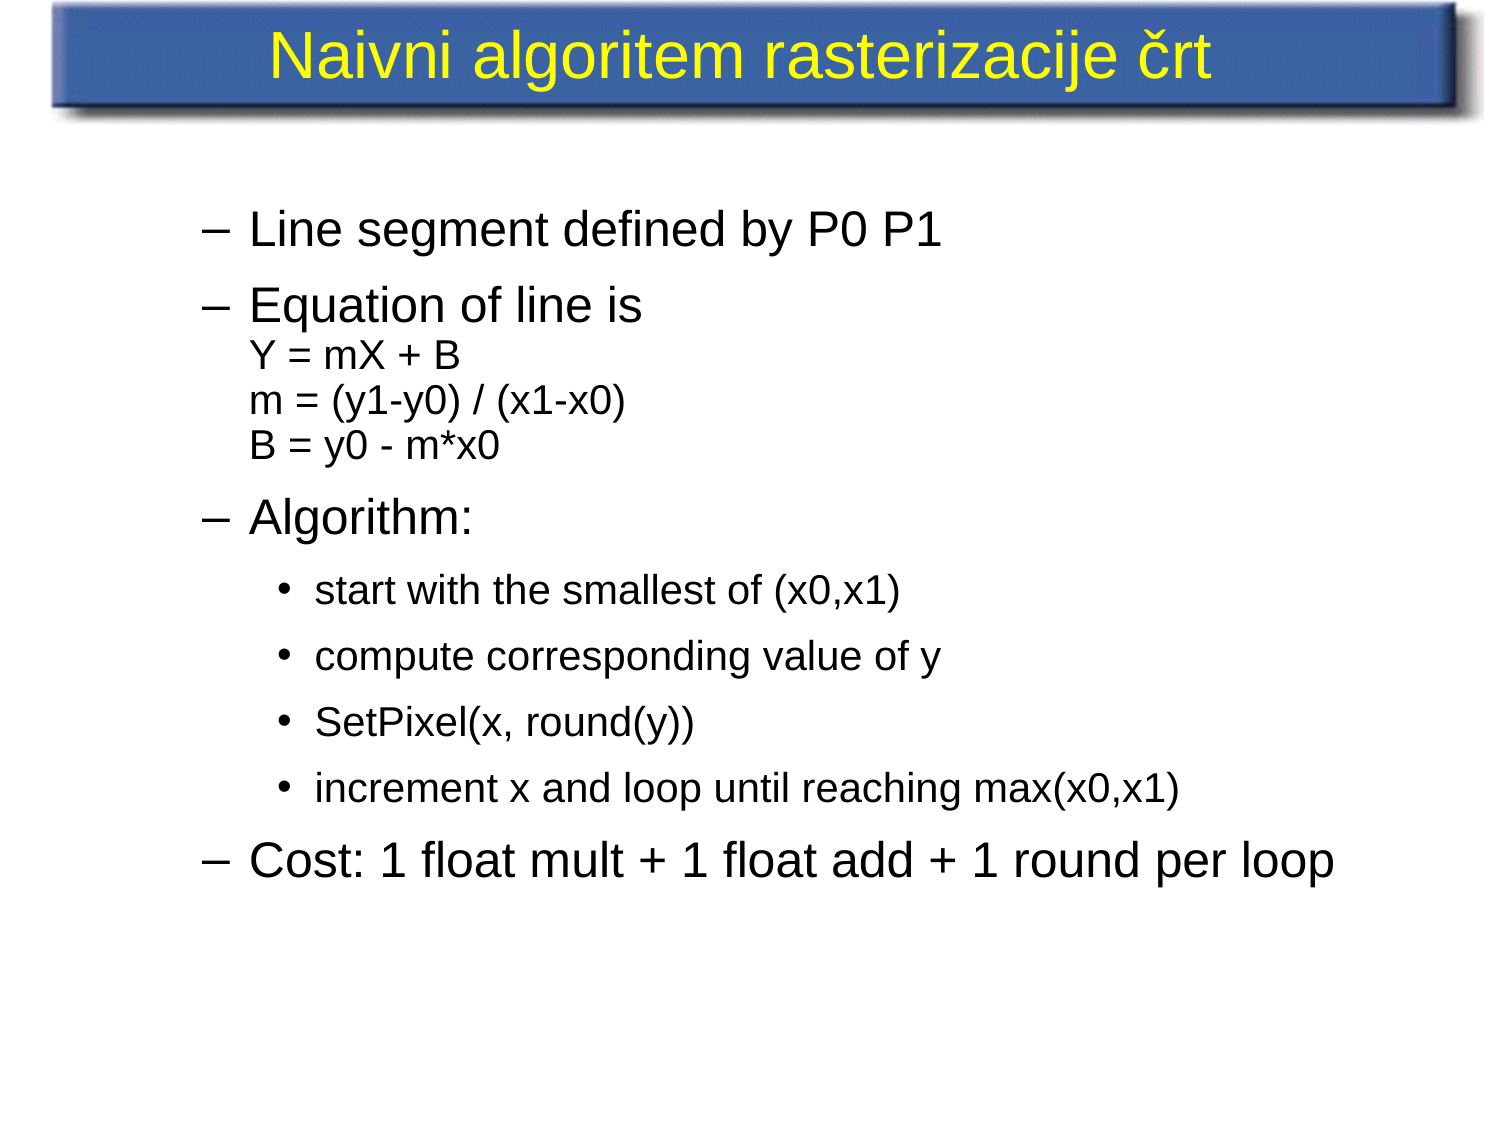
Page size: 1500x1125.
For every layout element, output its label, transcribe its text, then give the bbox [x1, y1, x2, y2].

list Line segment defined by P0 P1 Equation of line is Y = mX + B m = (y1-y0) / (x1-x0) B = y0 - m*x0 Algorithm: start with the smallest of (x0,x1) compute corresponding value of y SetPixel(x, round(y)) increment x and loop until reaching max(x0,x1) Cost: 1 float mult + 1 float add + 1 round per loop [112, 195, 1388, 930]
title Naivni algoritem rasterizacije črt [75, 0, 1426, 104]
picture [50, 0, 1484, 127]
